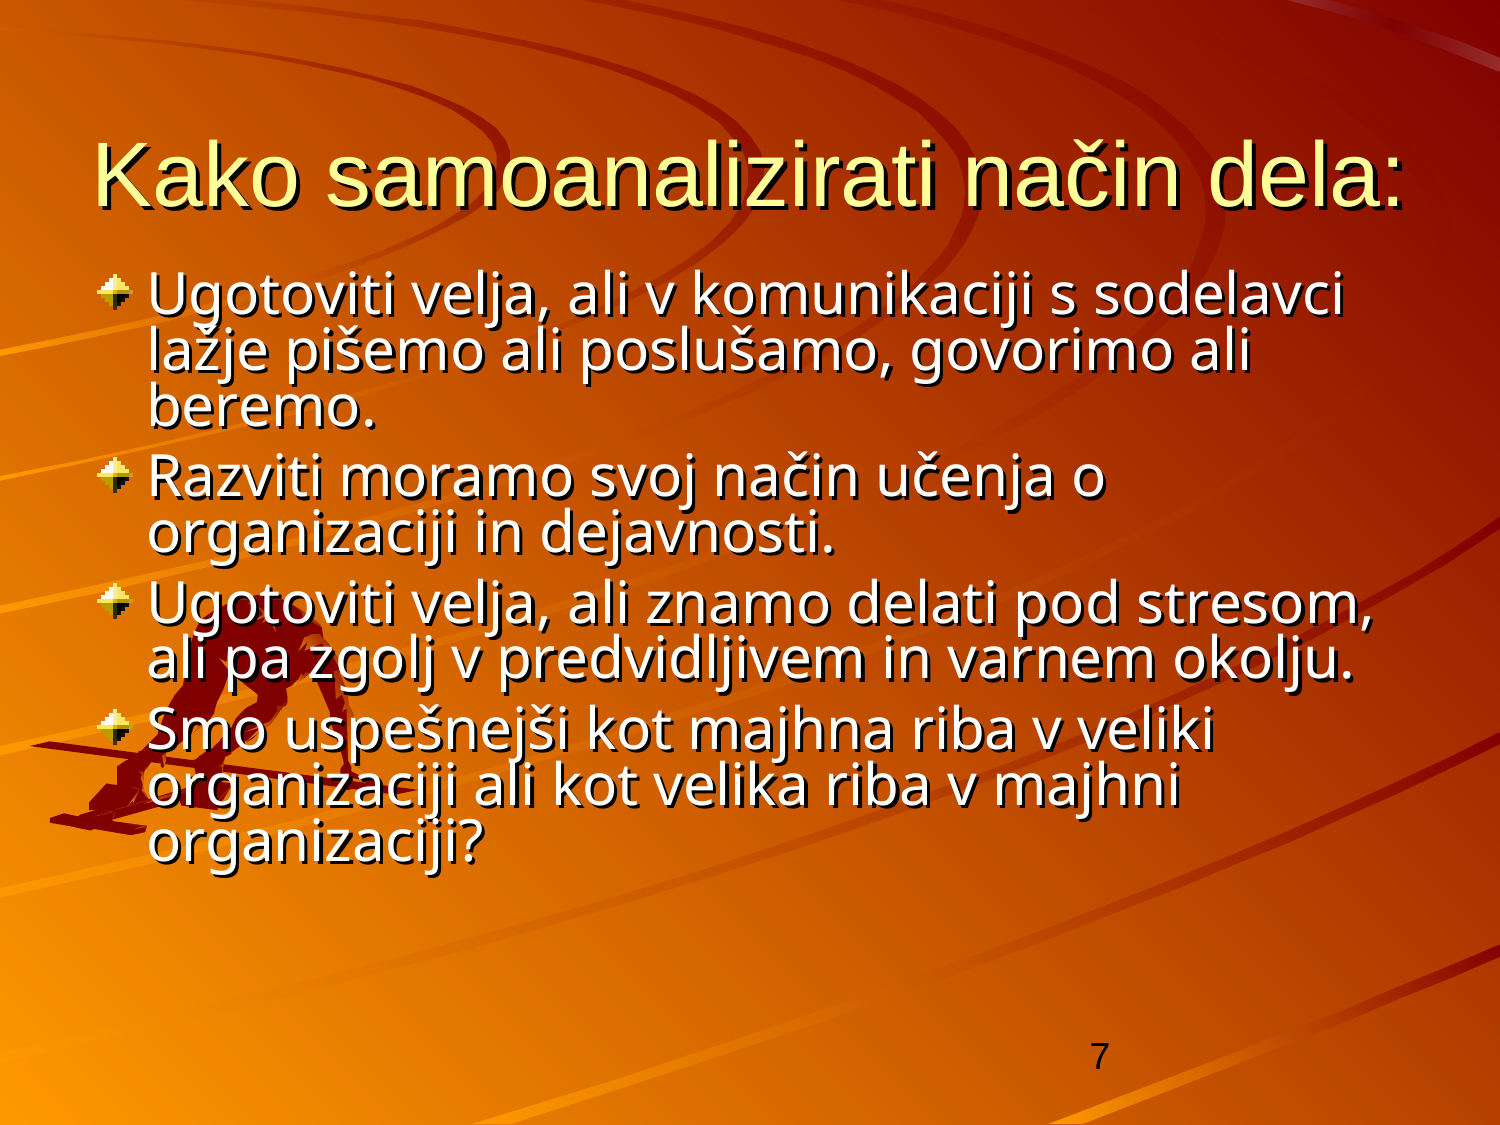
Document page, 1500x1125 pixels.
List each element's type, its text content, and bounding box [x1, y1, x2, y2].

list Ugotoviti velja, ali v komunikaciji s sodelavci lažje pišemo ali poslušamo, govorimo ali beremo. Razviti moramo svoj način učenja o organizaciji in dejavnosti. Ugotoviti velja, ali znamo delati pod stresom, ali pa zgolj v predvidljivem in varnem okolju. Smo uspešnejši kot majhna riba v veliki organizaciji ali kot velika riba v majhni organizaciji? [75, 262, 1426, 1006]
title Kako samoanalizirati način dela: [75, 25, 1426, 233]
